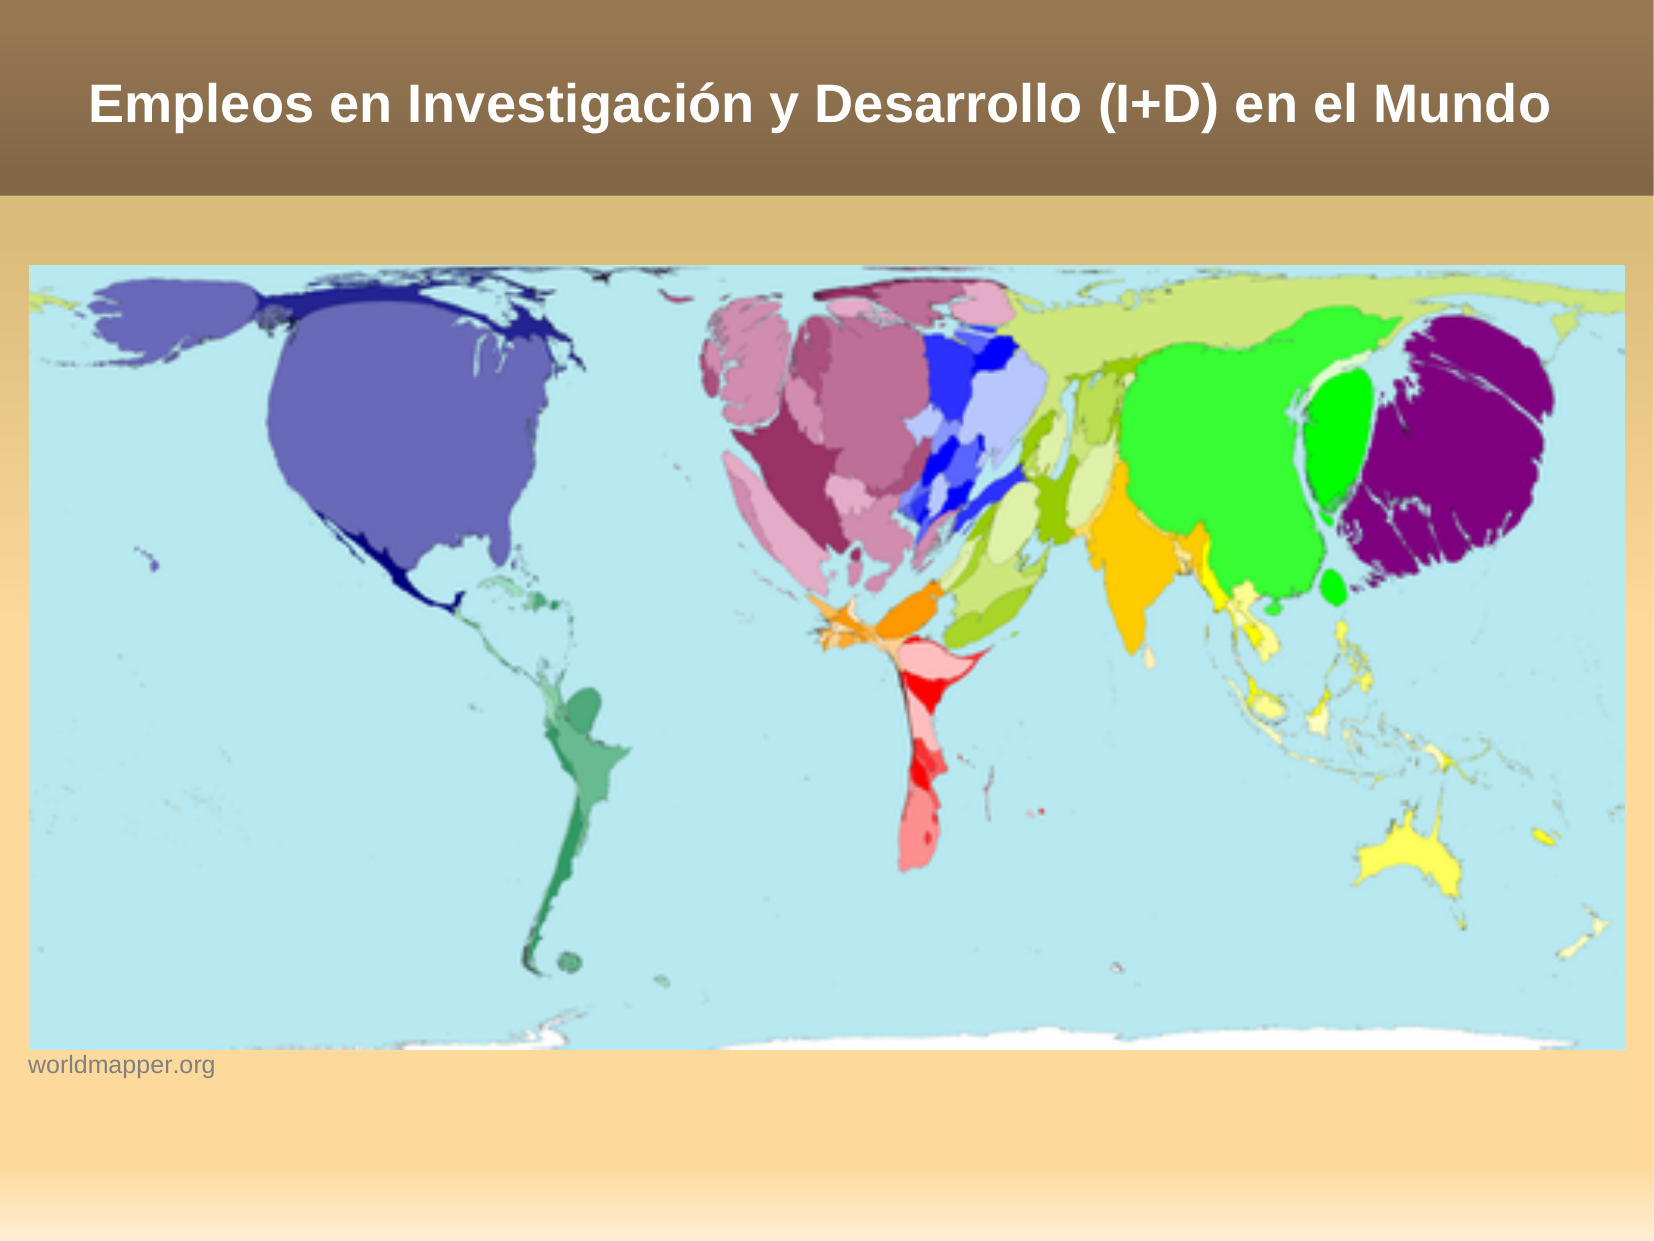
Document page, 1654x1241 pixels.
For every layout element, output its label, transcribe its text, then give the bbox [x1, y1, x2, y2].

picture [0, 0, 1654, 1241]
text_box worldmapper.org [28, 1051, 214, 1080]
title Empleos en Investigación y Desarrollo (I+D) en el Mundo [76, 0, 1565, 208]
